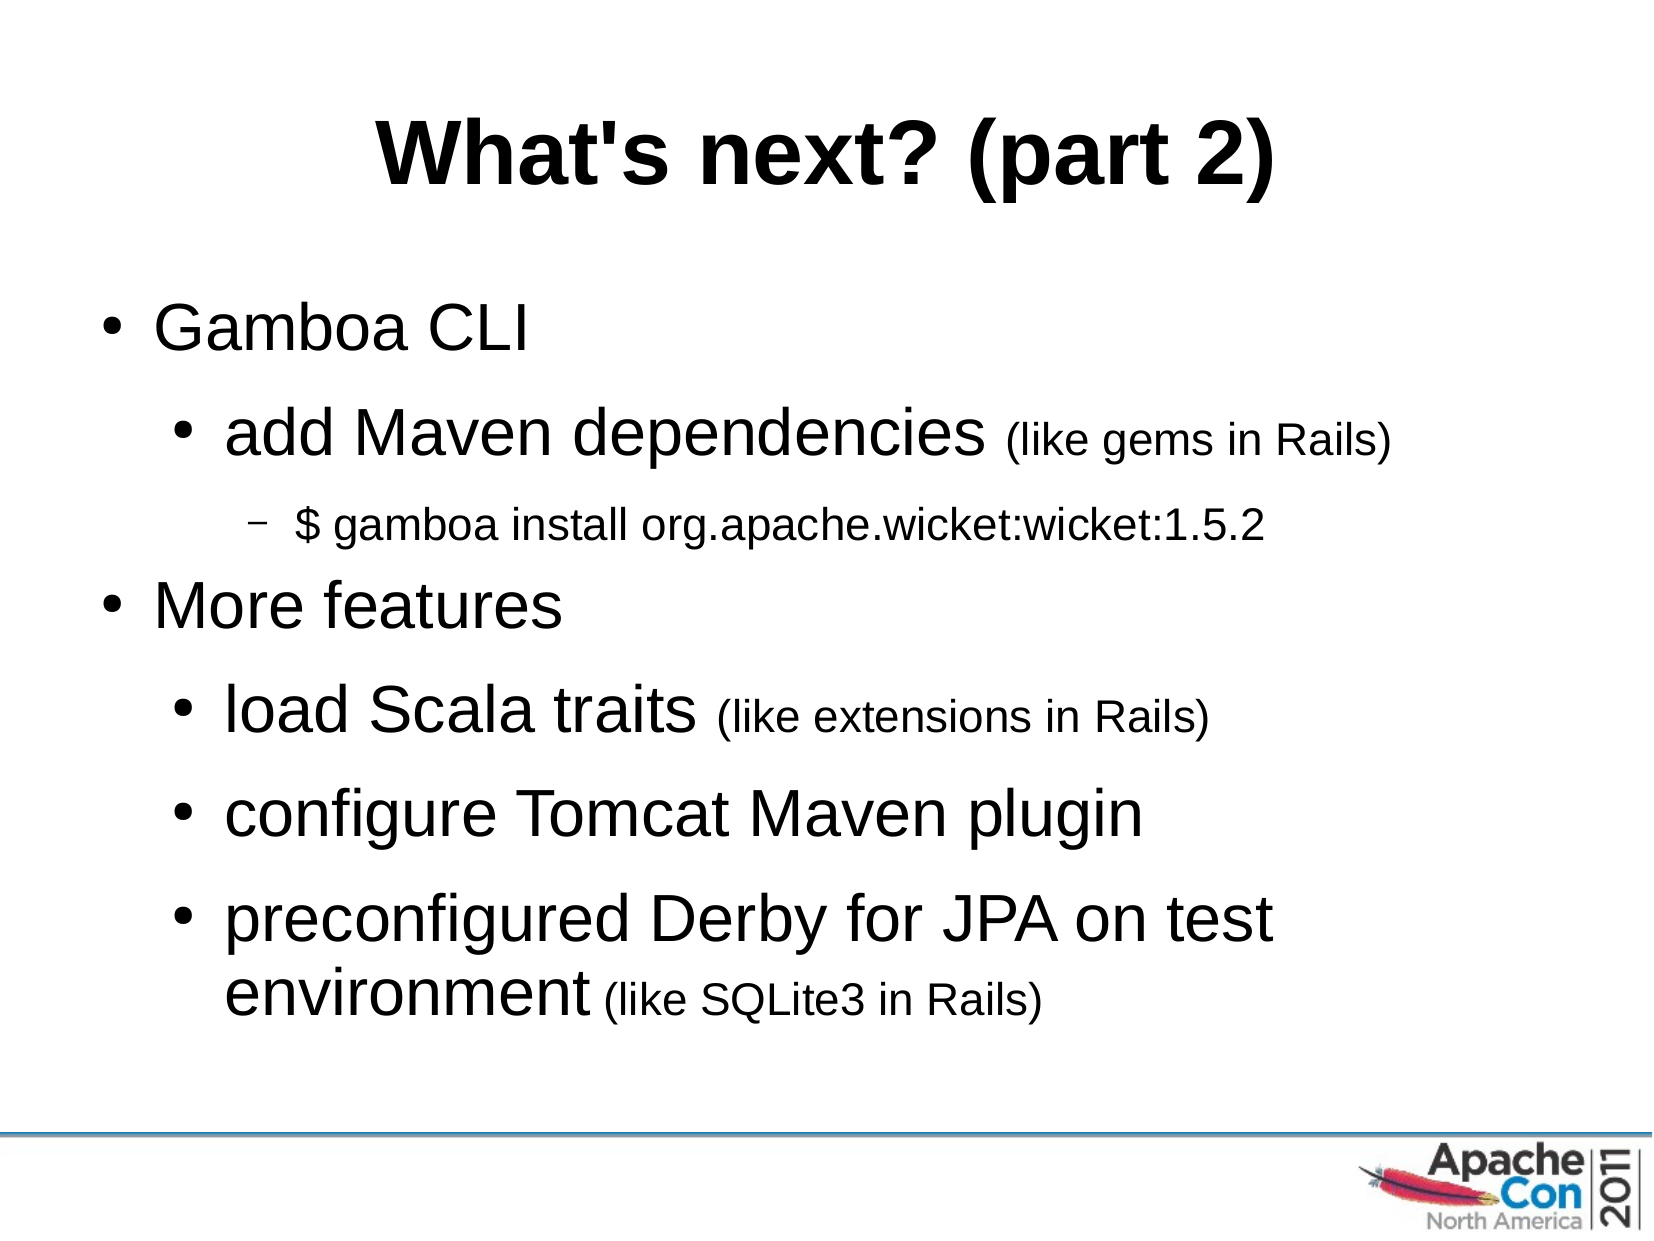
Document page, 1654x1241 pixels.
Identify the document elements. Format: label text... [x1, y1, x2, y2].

title What's next? (part 2) [82, 49, 1571, 257]
list Gamboa CLI add Maven dependencies (like gems in Rails) $ gamboa install org.apache.wicket:wicket:1.5.2 More features load Scala traits (like extensions in Rails) configure Tomcat Maven plugin preconfigured Derby for JPA on test environment (like SQLite3 in Rails) [82, 290, 1571, 1109]
picture [0, 1132, 1653, 1239]
